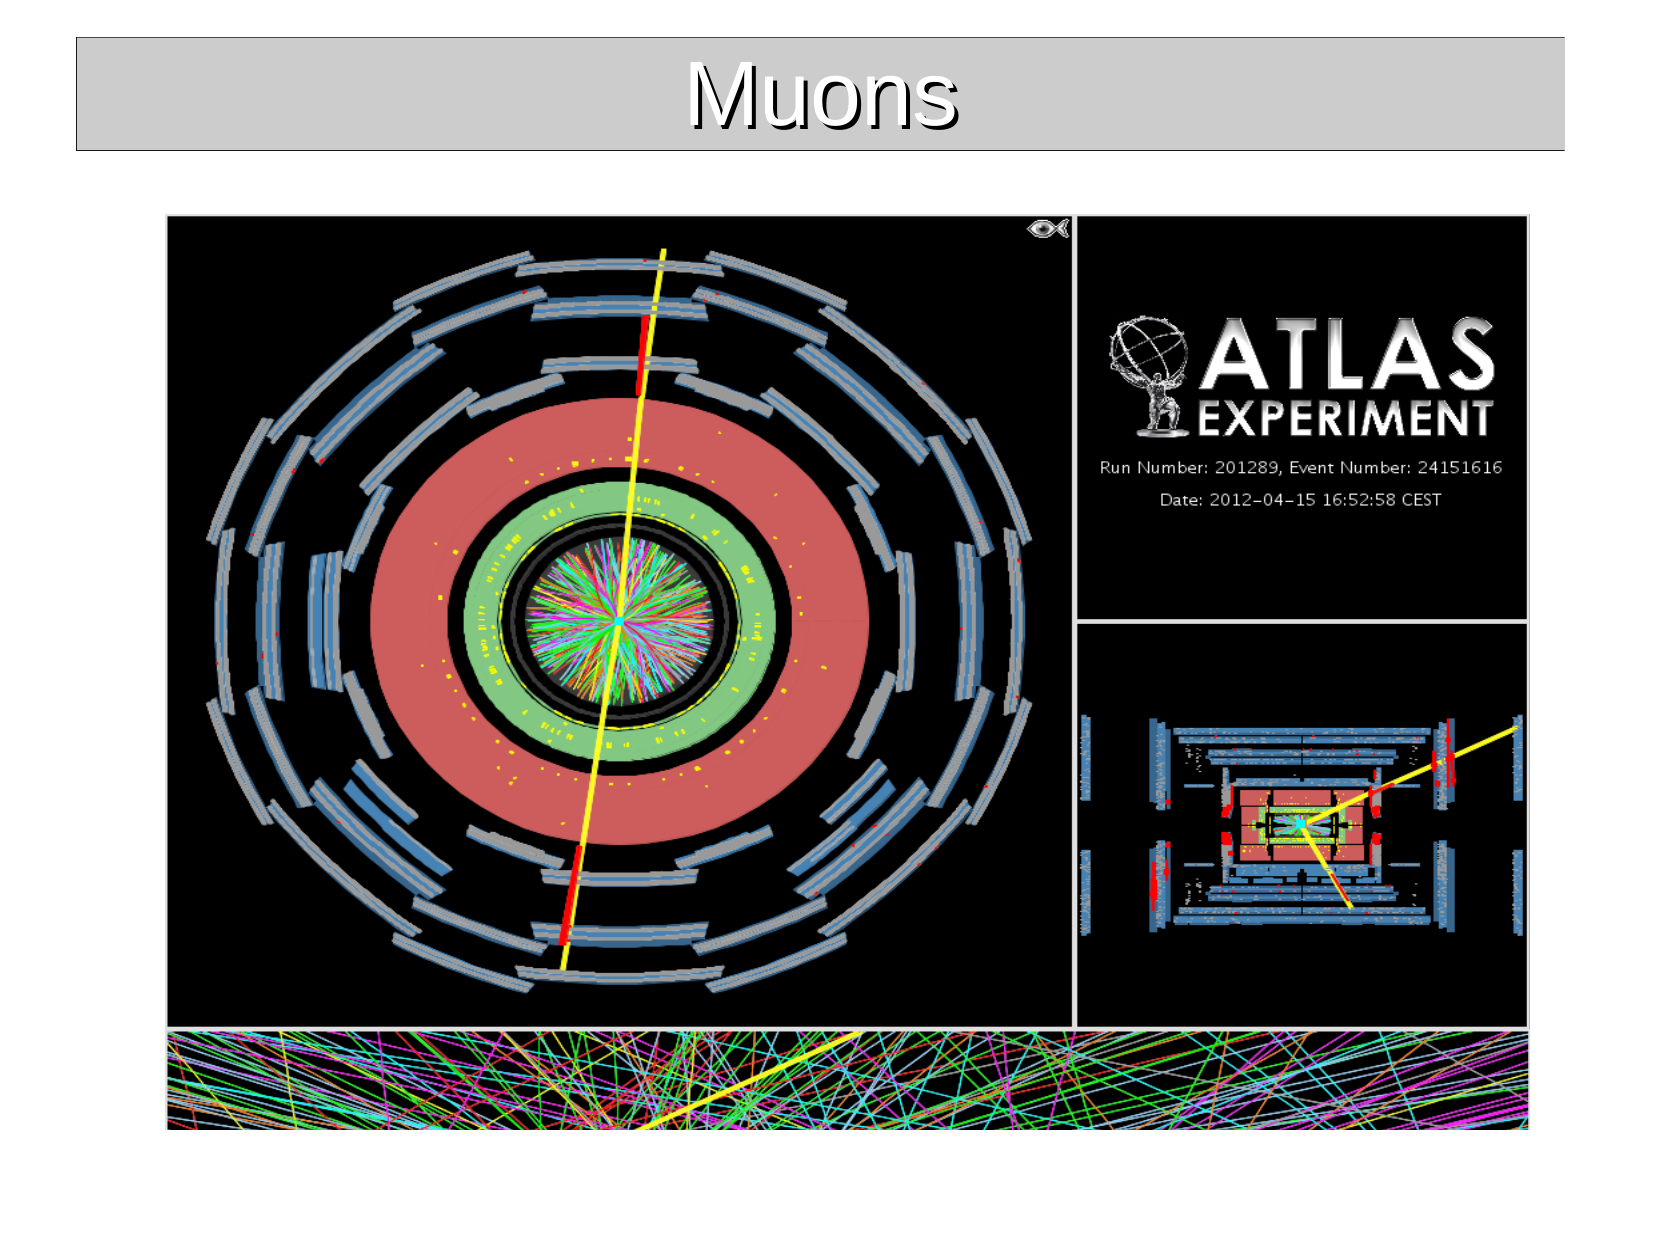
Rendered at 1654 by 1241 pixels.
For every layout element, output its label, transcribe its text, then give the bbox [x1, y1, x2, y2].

title Muons [76, 37, 1565, 151]
picture [165, 214, 1531, 1130]
